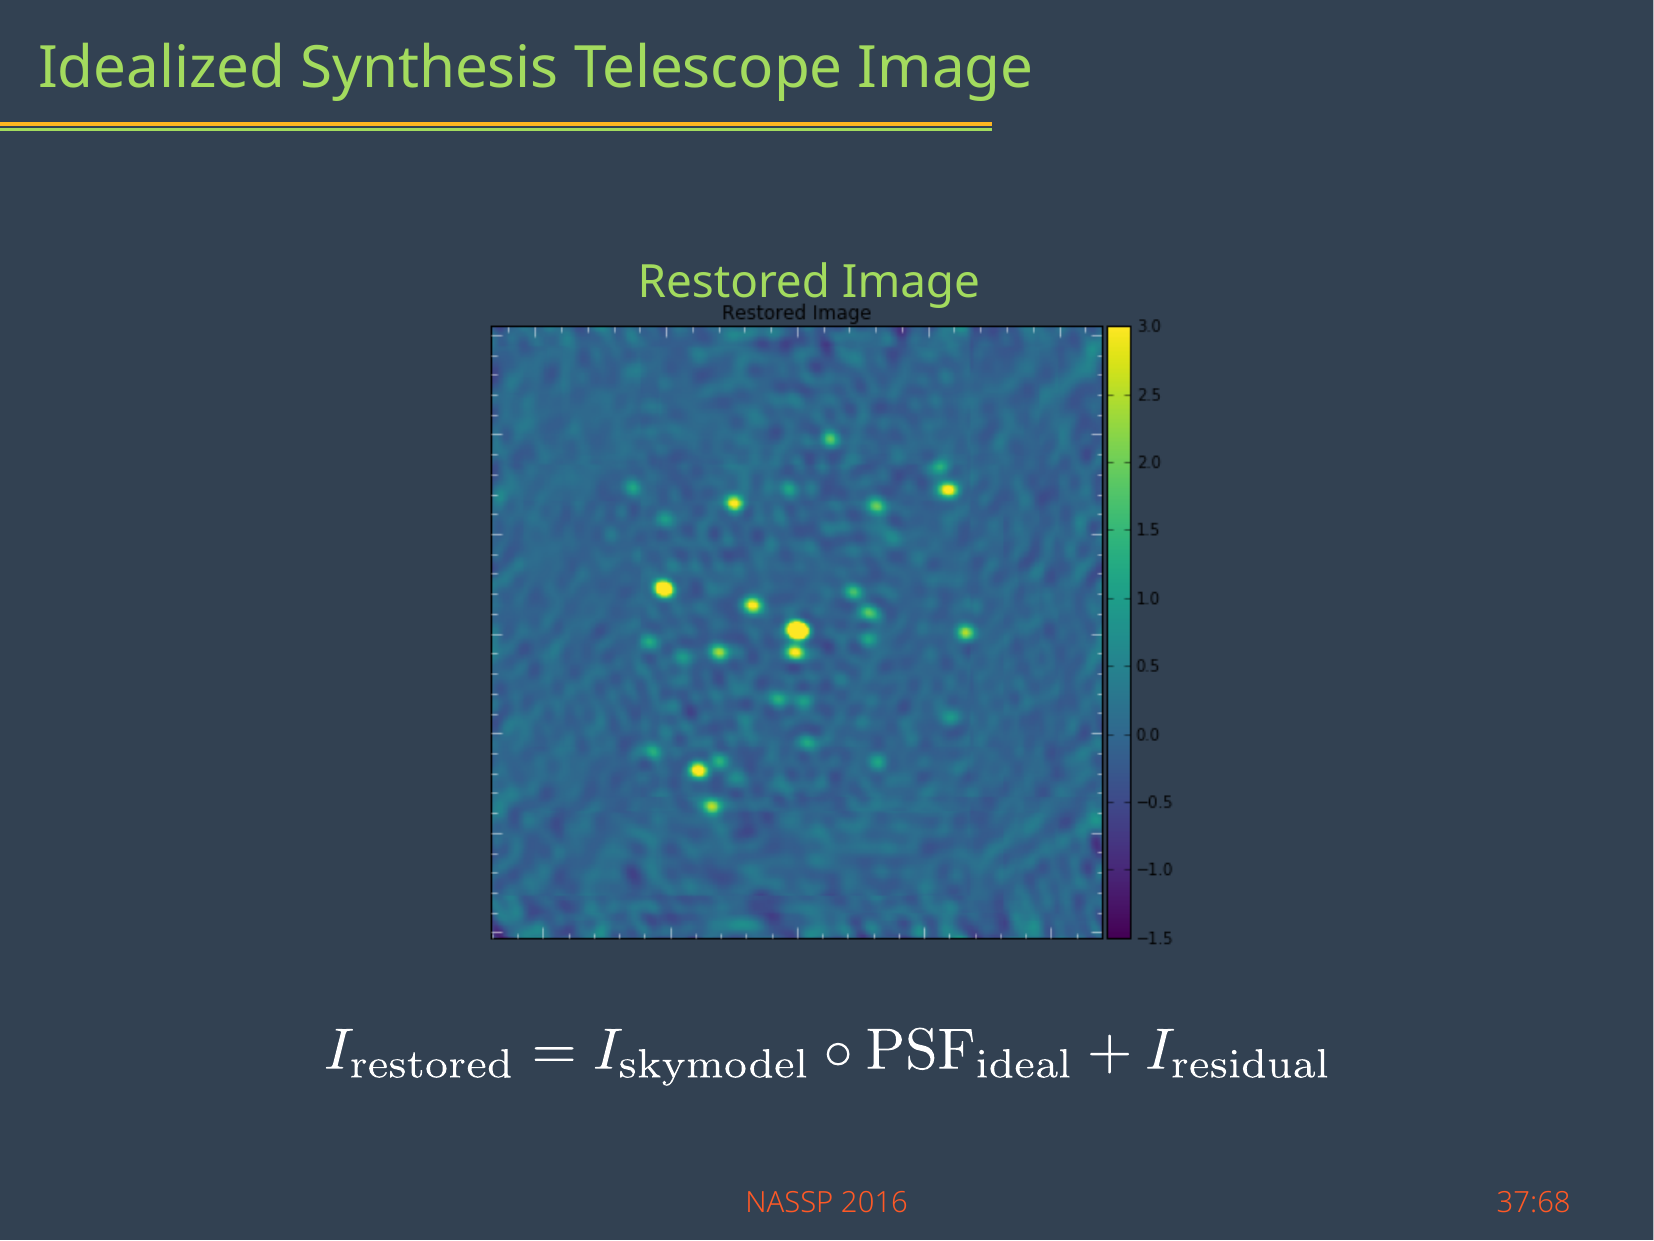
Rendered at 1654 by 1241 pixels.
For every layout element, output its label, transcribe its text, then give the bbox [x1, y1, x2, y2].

text_box Restored Image [578, 241, 1040, 293]
text_box [323, 1027, 1329, 1086]
text_box Idealized Synthesis Telescope Image [23, 17, 1063, 103]
picture [480, 293, 1185, 957]
